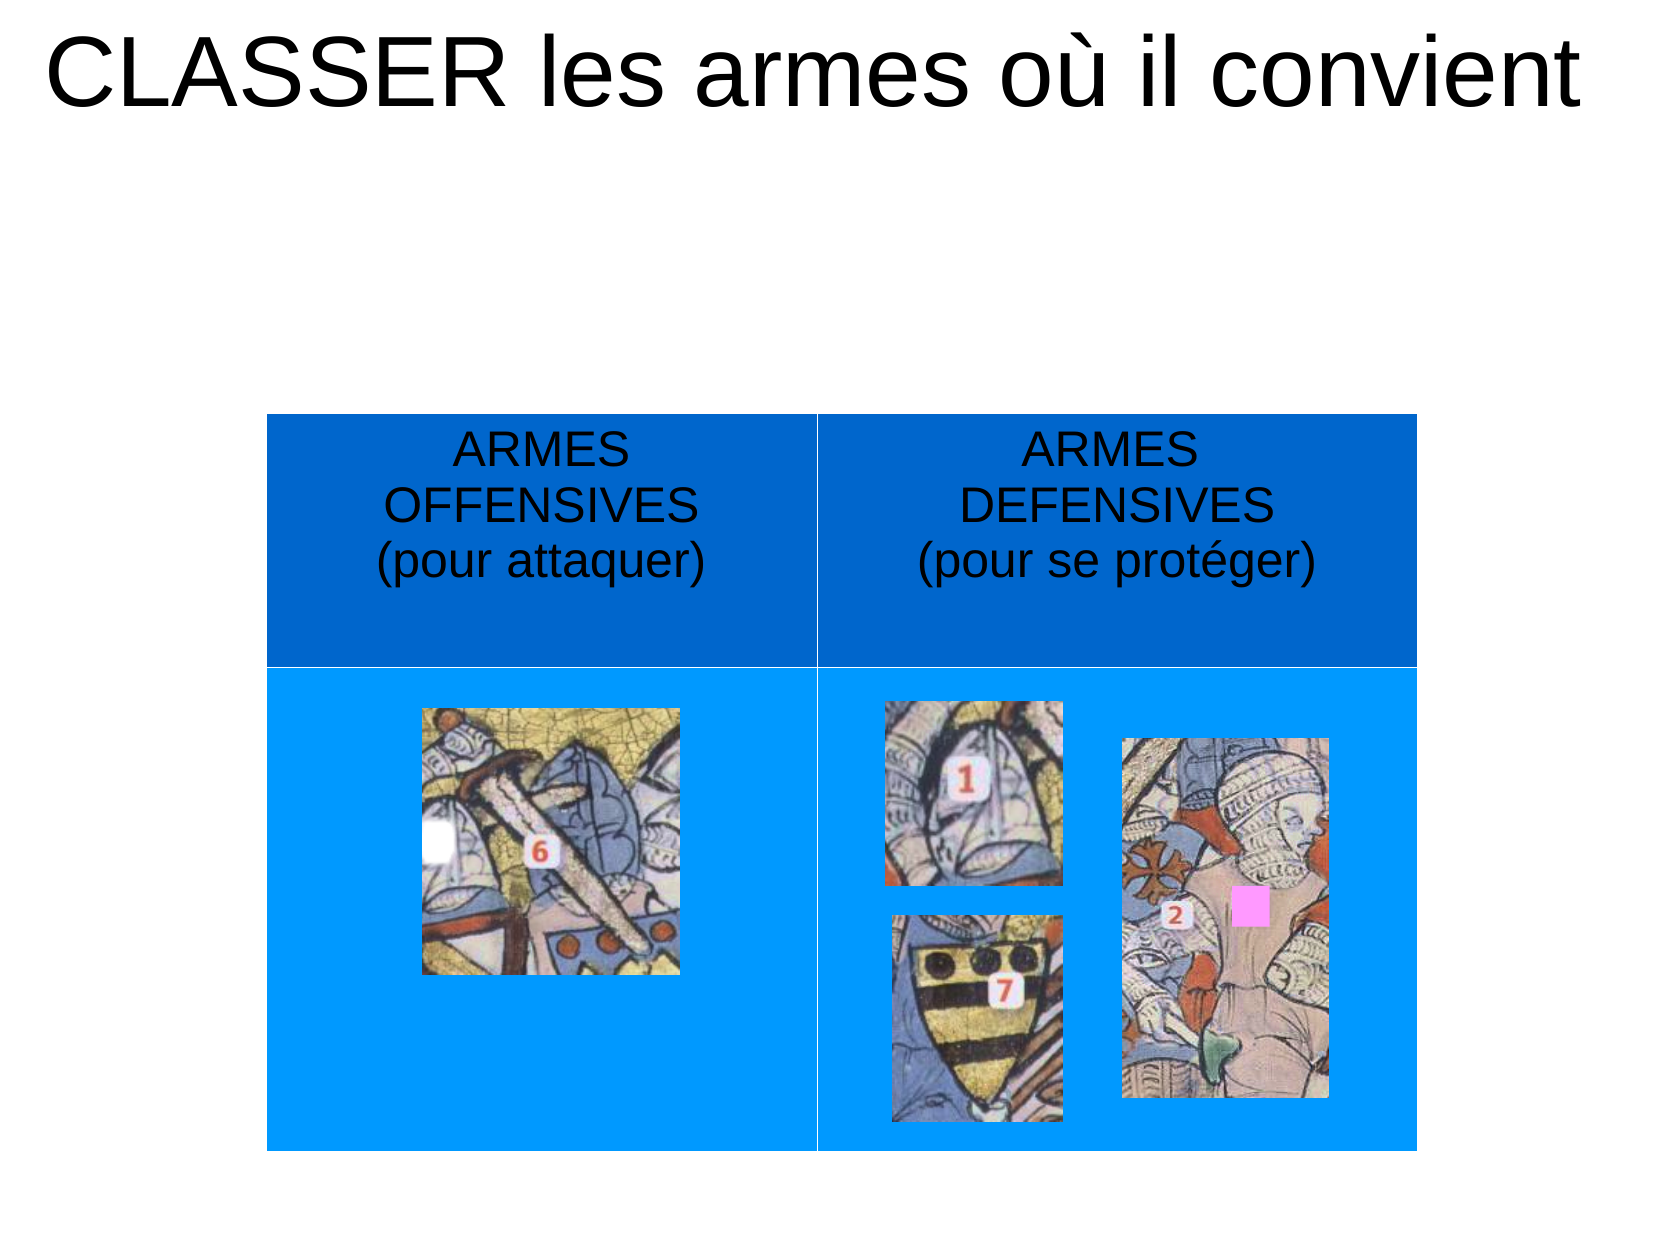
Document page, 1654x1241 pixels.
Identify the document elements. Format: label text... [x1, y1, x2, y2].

picture [1122, 738, 1329, 907]
picture [1122, 1064, 1329, 1098]
picture [892, 915, 1063, 1123]
picture [422, 708, 680, 975]
text_box CLASSER les armes où il convient [29, 8, 1625, 136]
picture [885, 701, 1063, 886]
table_header ARMES OFFENSIVES (pour attaquer) [267, 414, 817, 667]
text_box [1122, 885, 1388, 1064]
table_header ARMES DEFENSIVES (pour se protéger) [818, 414, 1417, 667]
table_cell [818, 668, 1417, 1151]
table_cell [267, 668, 817, 1151]
